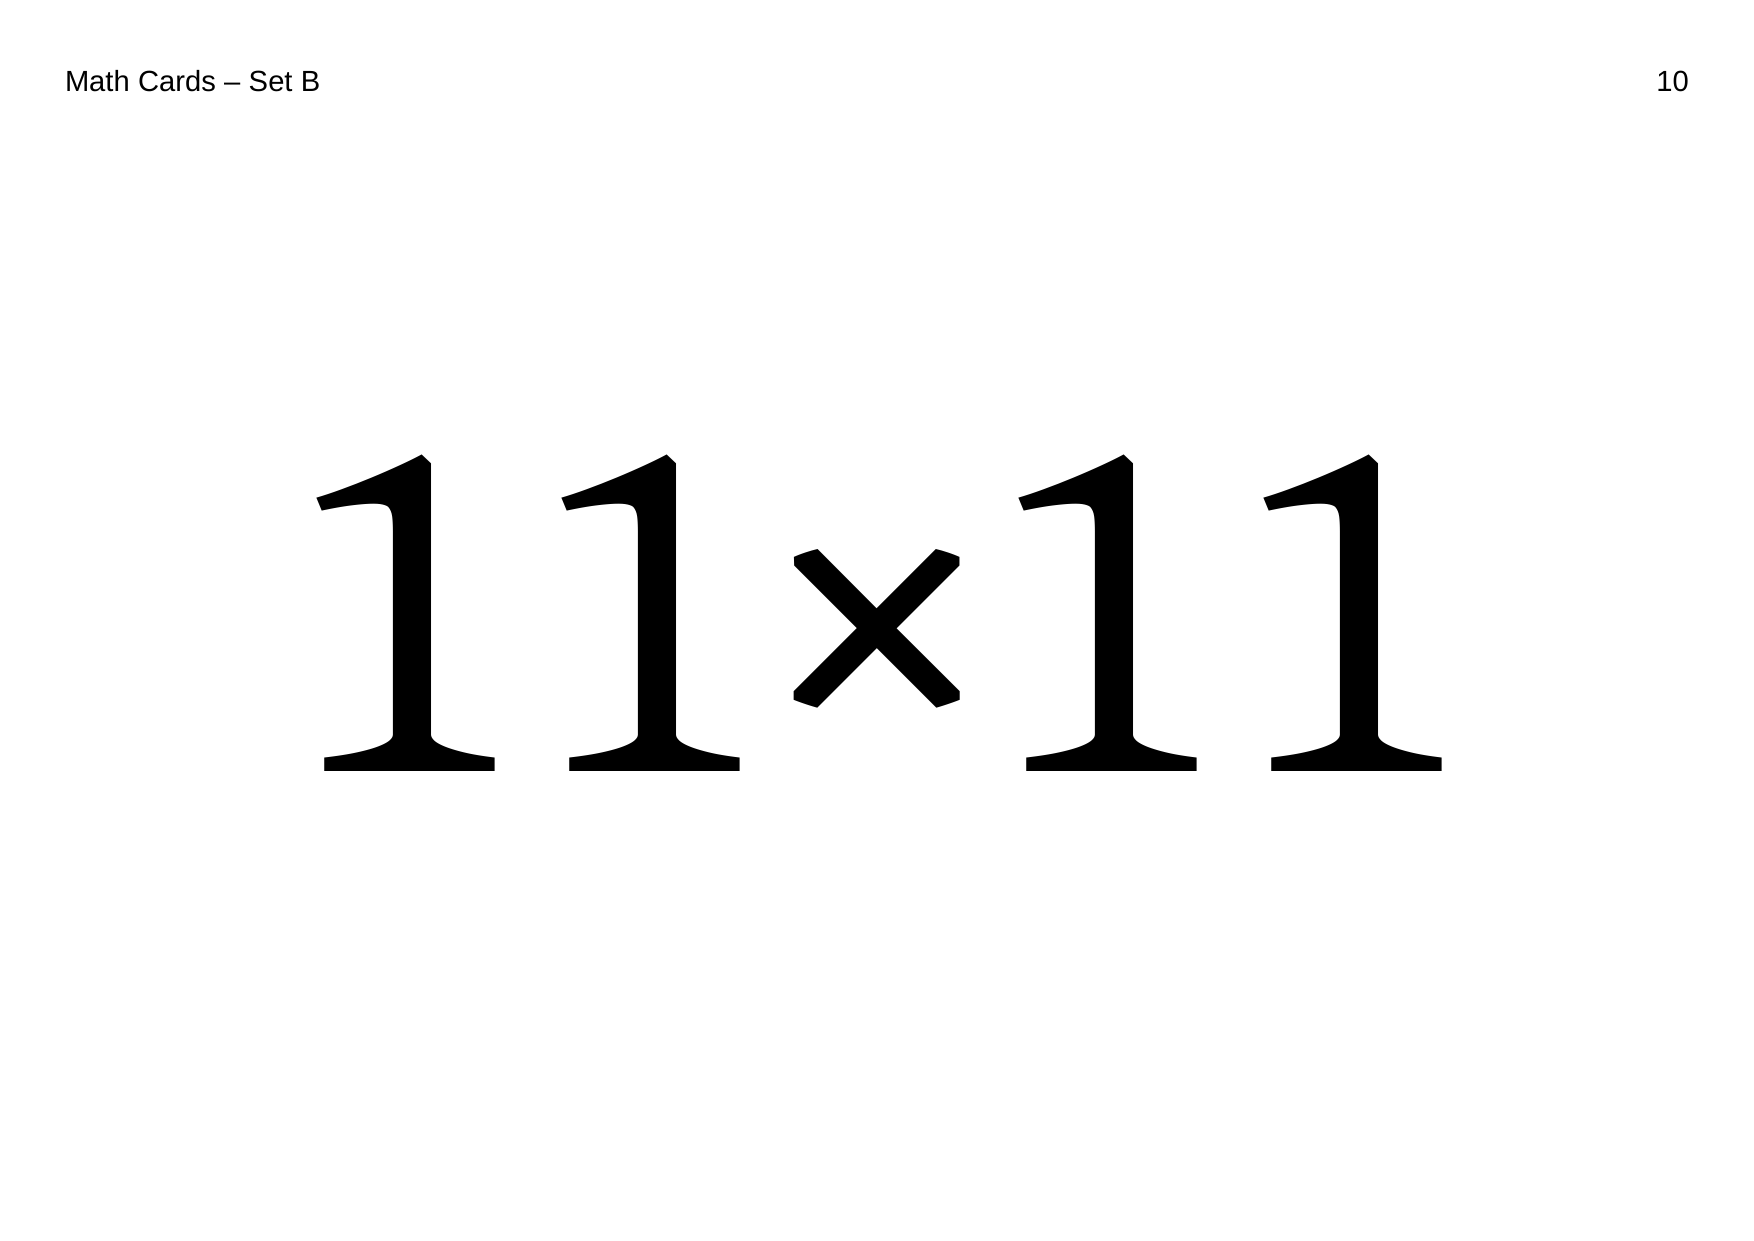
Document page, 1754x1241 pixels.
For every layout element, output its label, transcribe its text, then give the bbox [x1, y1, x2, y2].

text_box 11×11 [275, 318, 1479, 922]
text_box Math Cards – Set B [59, 59, 328, 104]
text_box 10 [1650, 59, 1695, 104]
